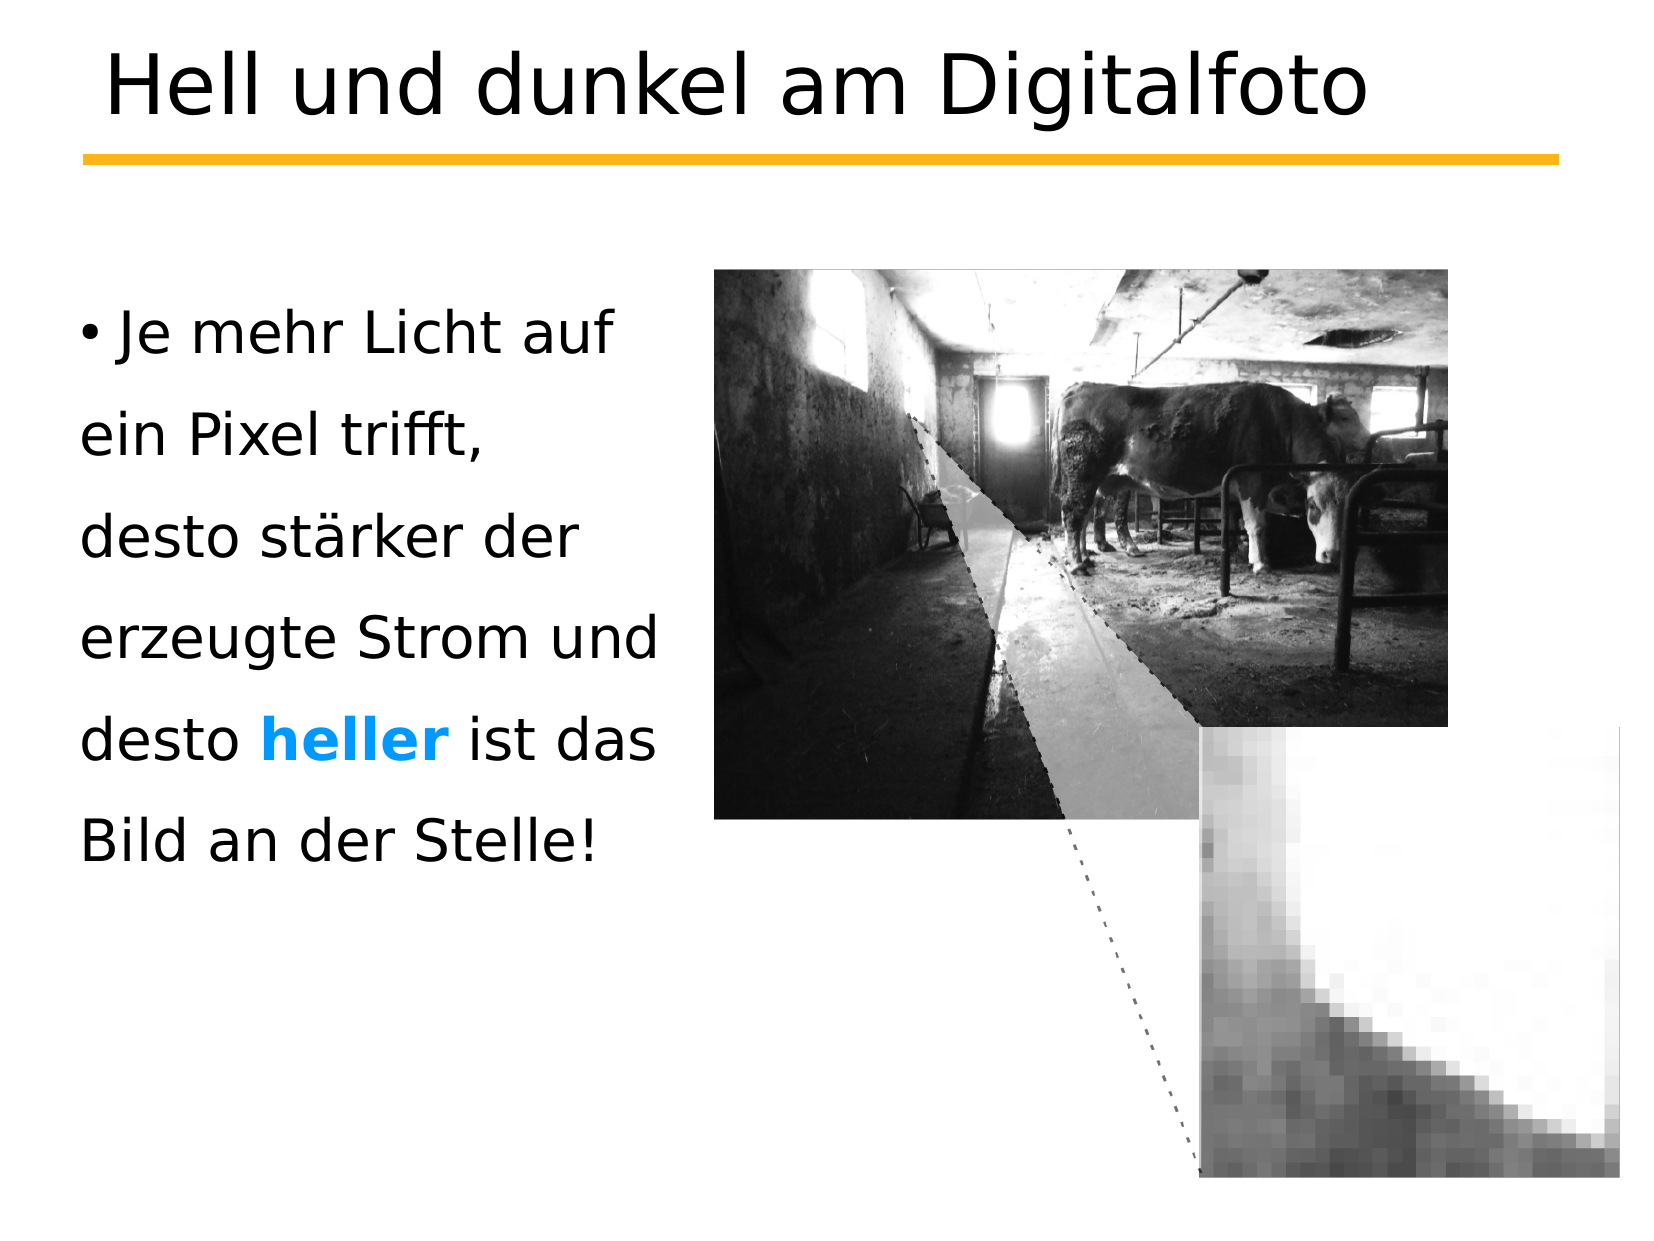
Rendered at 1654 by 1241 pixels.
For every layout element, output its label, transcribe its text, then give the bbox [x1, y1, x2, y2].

text_box Je mehr Licht auf ein Pixel trifft, desto stärker der erzeugte Strom und desto heller ist das Bild an der Stelle! [64, 258, 680, 850]
picture [708, 265, 1625, 1182]
title Hell und dunkel am Digitalfoto [88, 29, 1506, 142]
